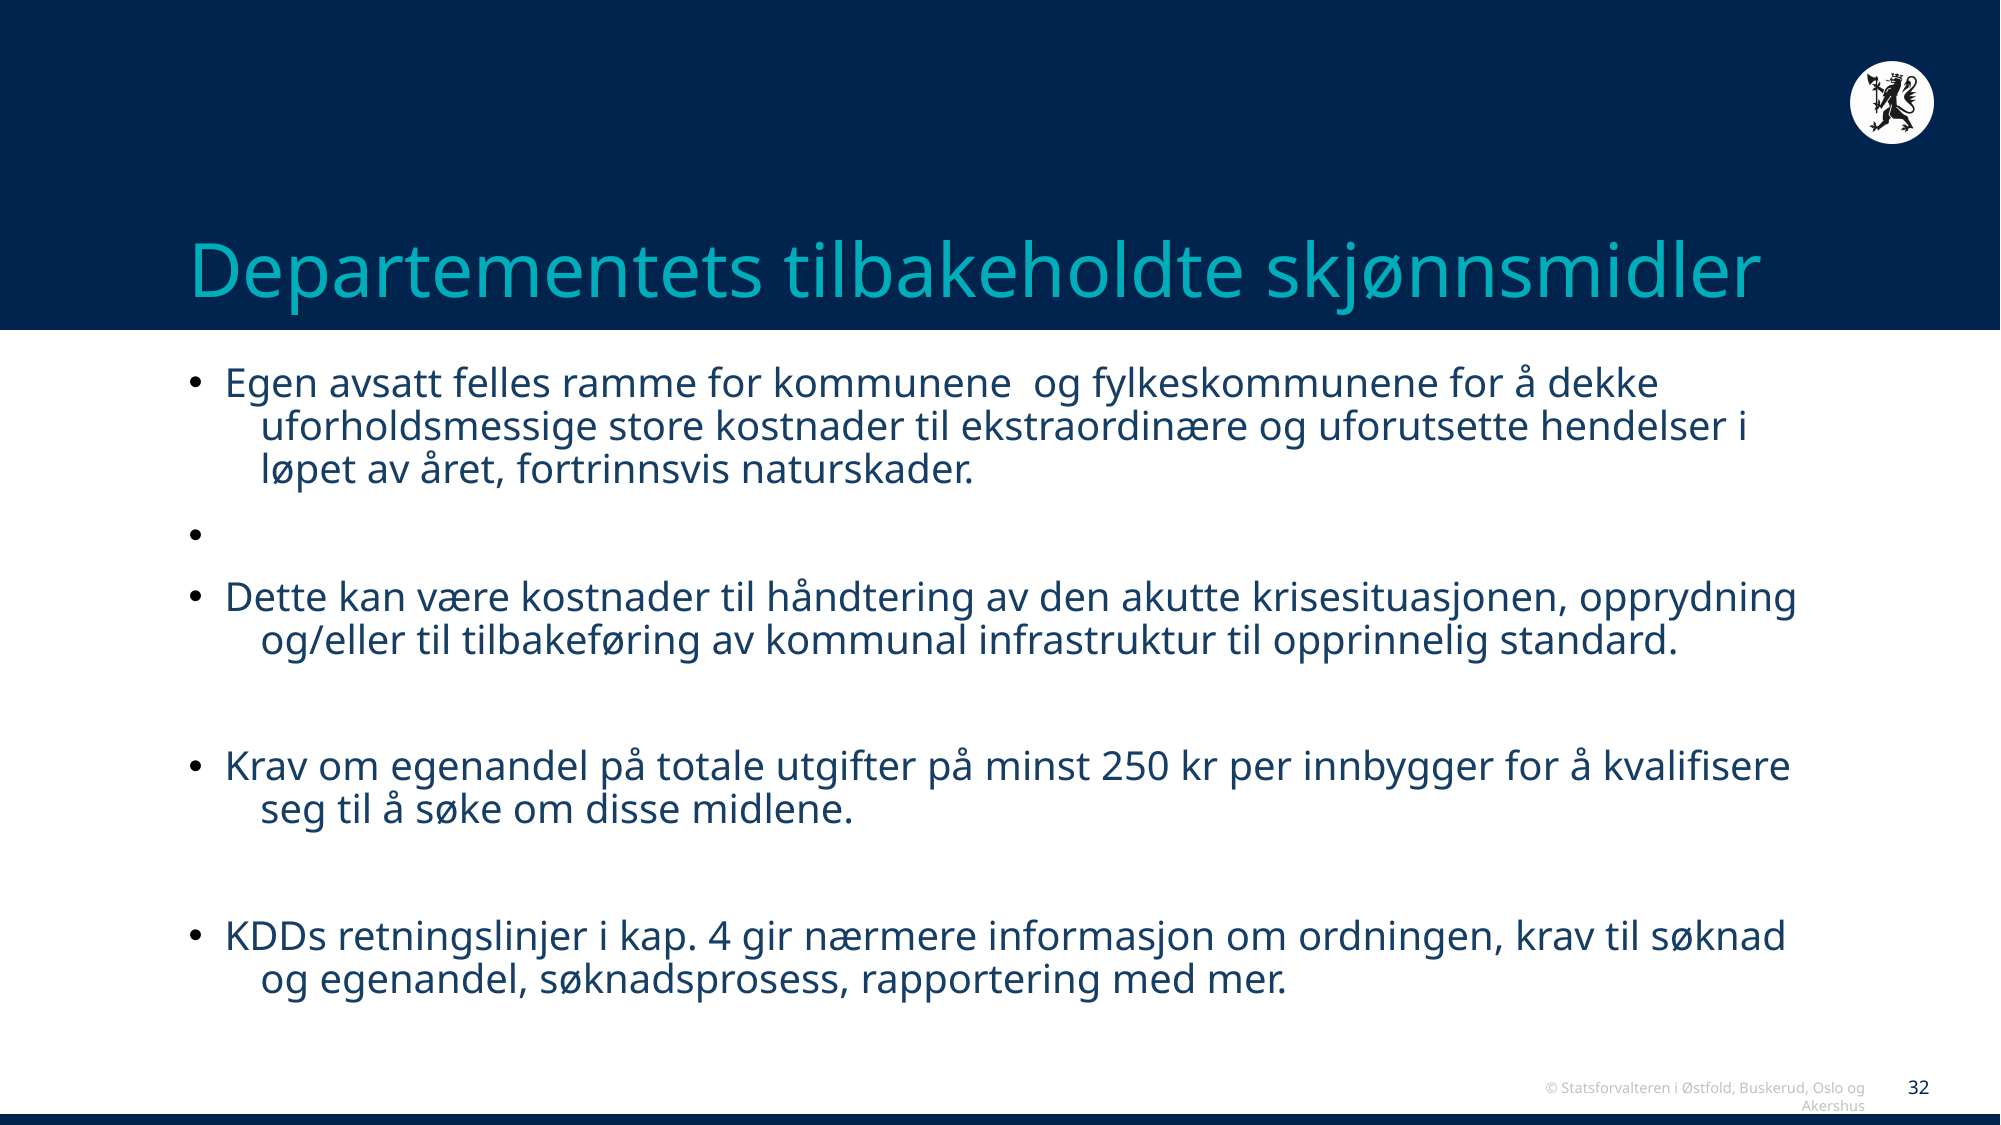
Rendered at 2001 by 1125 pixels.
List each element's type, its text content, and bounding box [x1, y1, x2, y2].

list Egen avsatt felles ramme for kommunene og fylkeskommunene for å dekke uforholdsmessige store kostnader til ekstraordinære og uforutsette hendelser i løpet av året, fortrinnsvis naturskader. Dette kan være kostnader til håndtering av den akutte krisesituasjonen, opprydning og/eller til tilbakeføring av kommunal infrastruktur til opprinnelig standard. Krav om egenandel på totale utgifter på minst 250 kr per innbygger for å kvalifisere seg til å søke om disse midlene. KDDs retningslinjer i kap. 4 gir nærmere informasjon om ordningen, krav til søknad og egenandel, søknadsprosess, rapportering med mer. [173, 355, 1827, 1036]
title Departementets tilbakeholdte skjønnsmidler [173, 143, 1827, 320]
